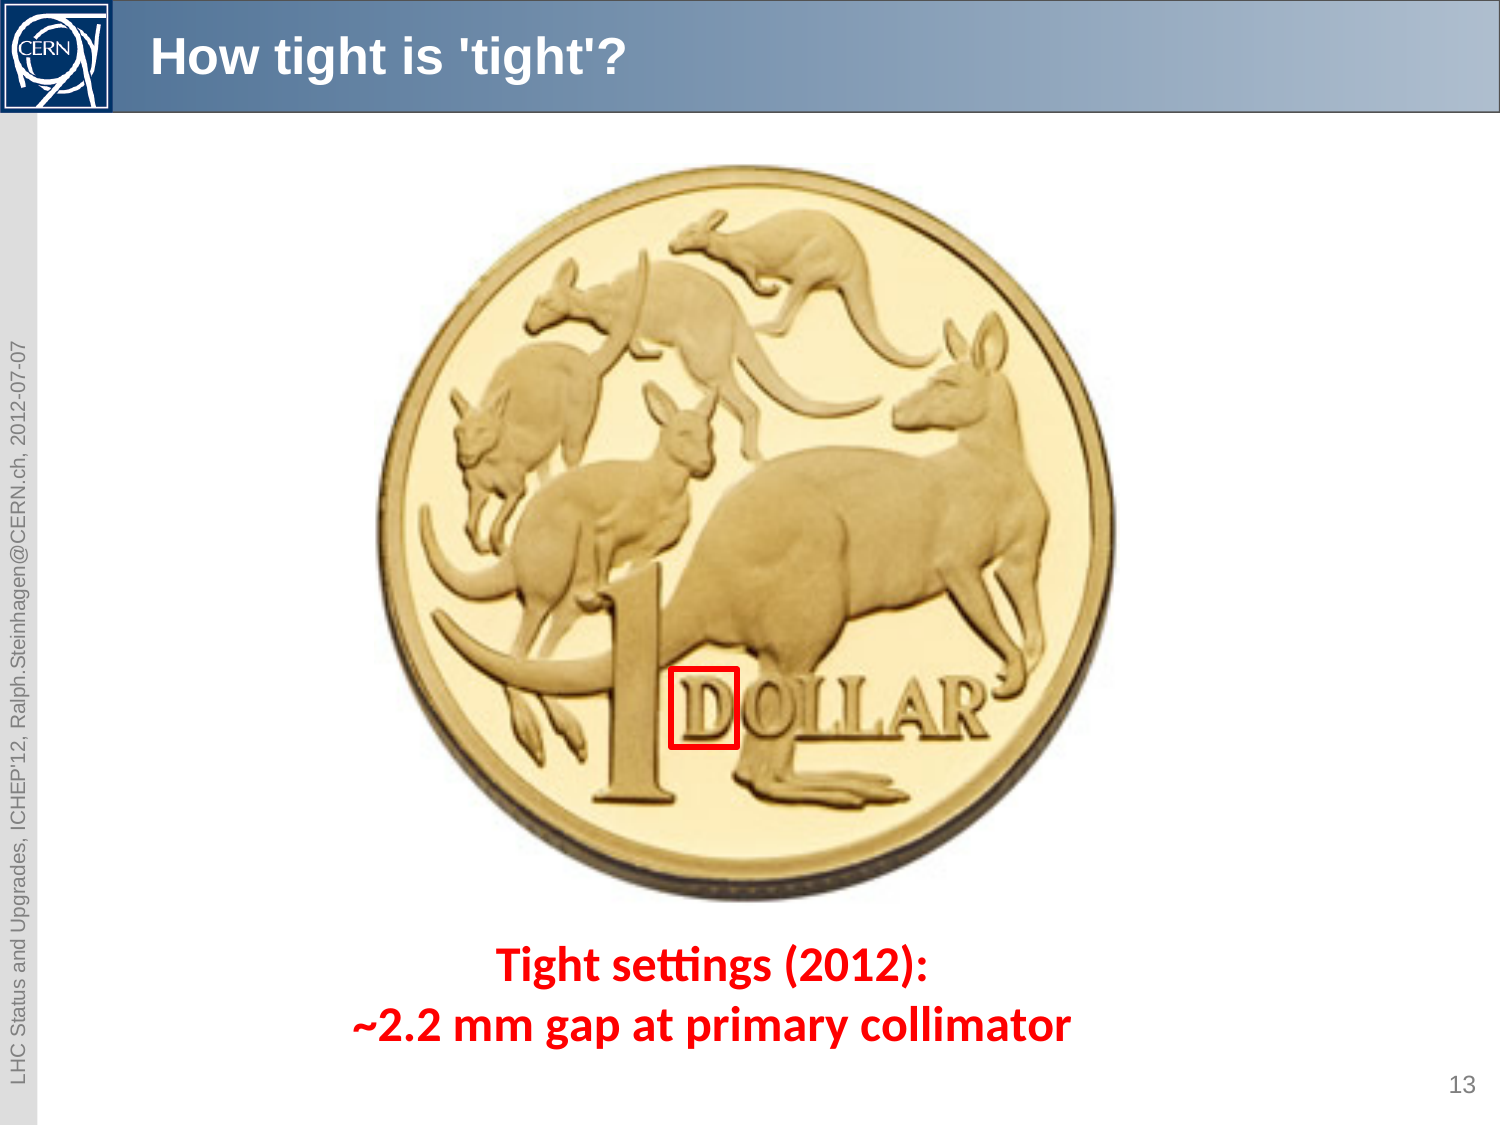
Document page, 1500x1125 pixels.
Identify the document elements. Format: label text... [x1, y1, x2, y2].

title How tight is 'tight'? [150, 0, 1201, 113]
picture [0, 0, 113, 113]
text_box Tight settings (2012): ~2.2 mm gap at primary collimator [337, 924, 1088, 1059]
picture [374, 163, 1120, 906]
